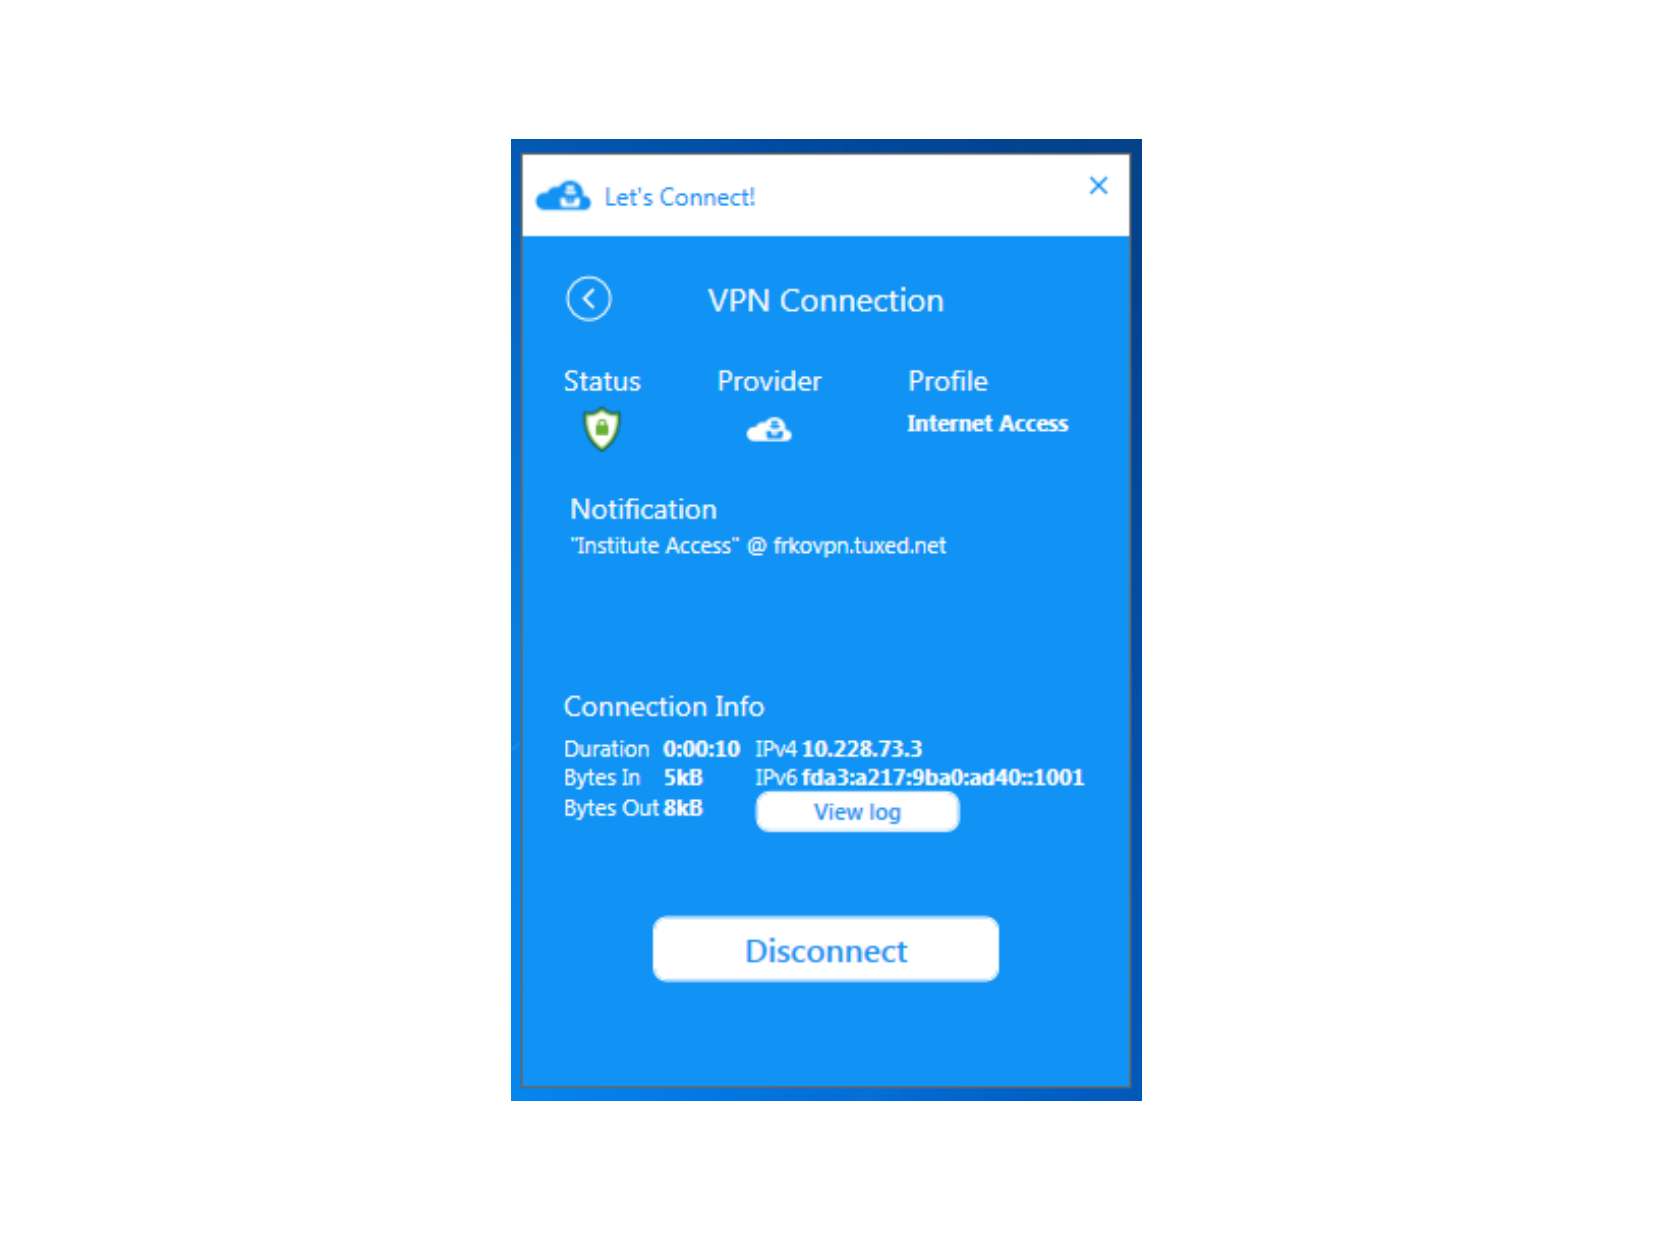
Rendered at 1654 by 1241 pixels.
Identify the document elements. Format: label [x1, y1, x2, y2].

picture [511, 139, 1142, 1101]
